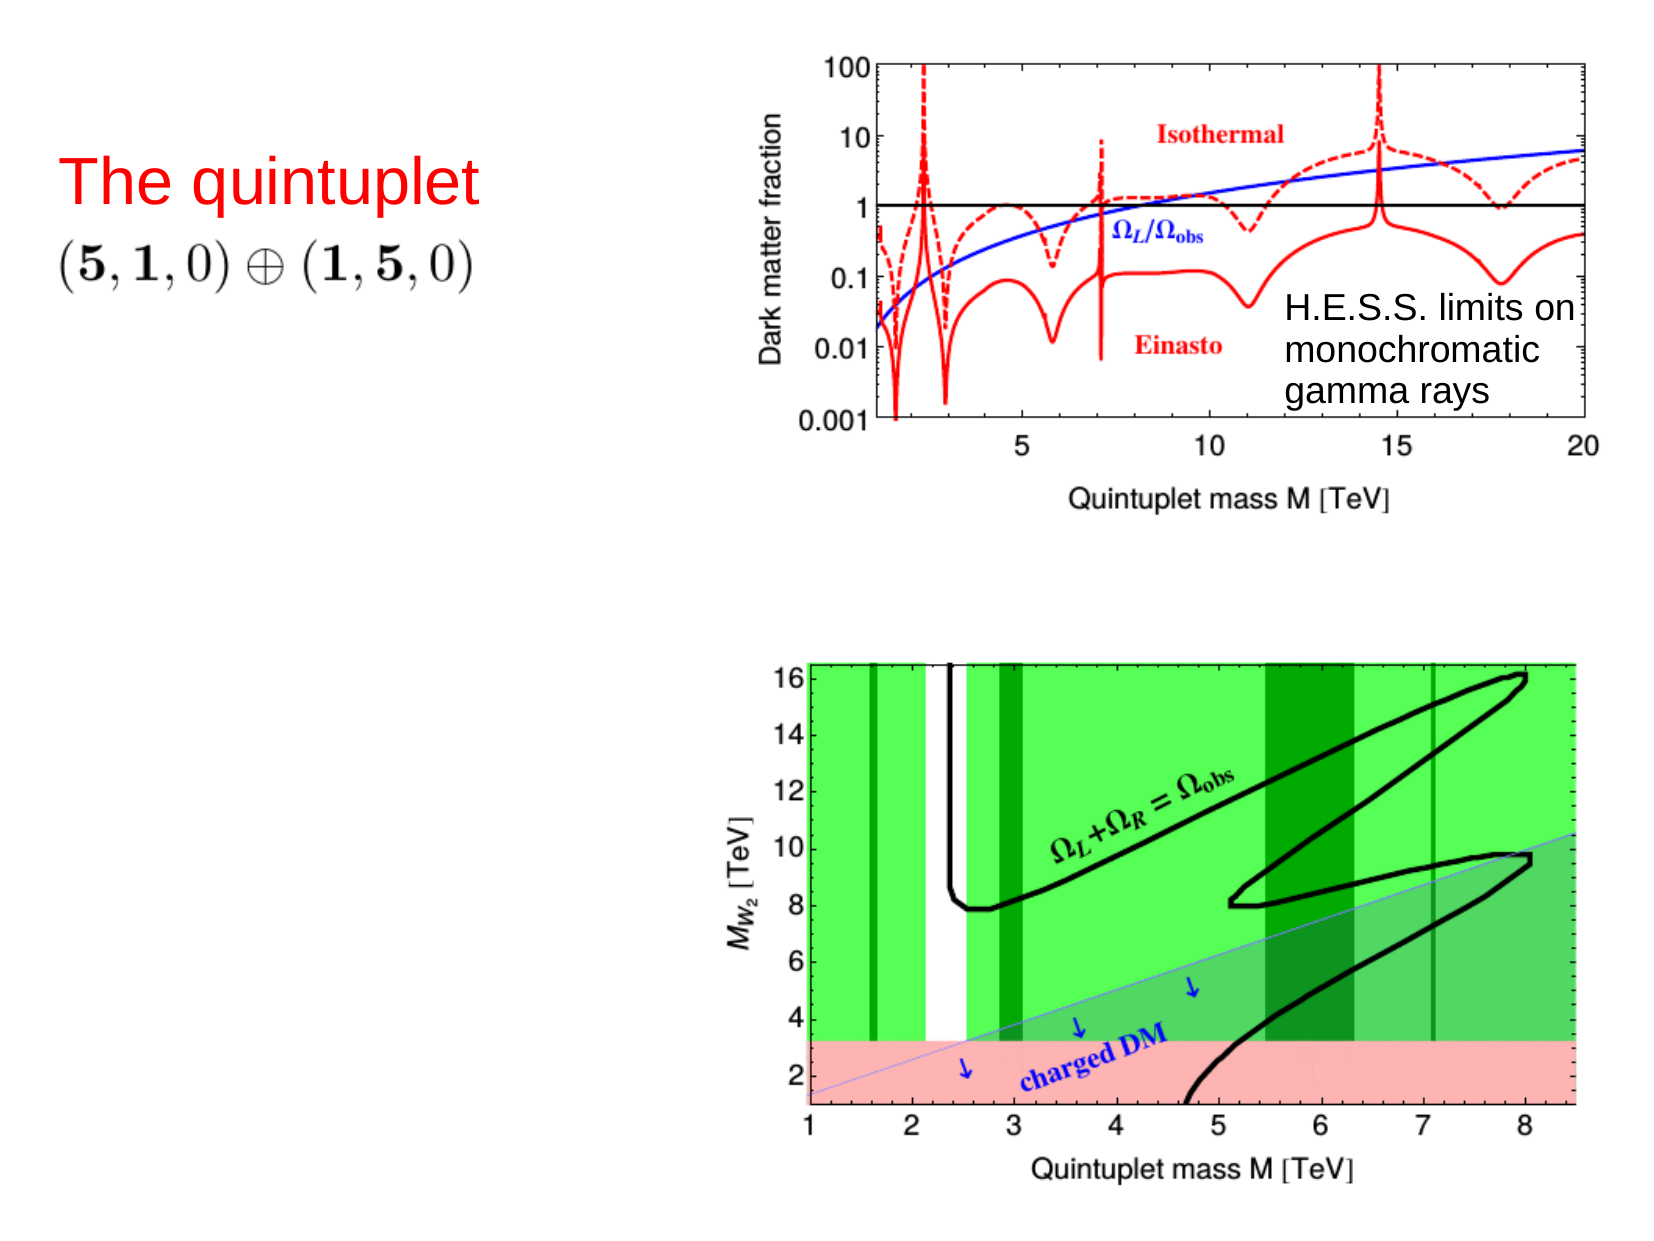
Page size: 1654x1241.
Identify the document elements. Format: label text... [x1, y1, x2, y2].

picture [690, 638, 1647, 1216]
picture [720, 40, 1654, 541]
title The quintuplet [0, 77, 1024, 286]
picture [43, 222, 492, 334]
text_box H.E.S.S. limits on monochromatic gamma rays [1269, 278, 1591, 420]
